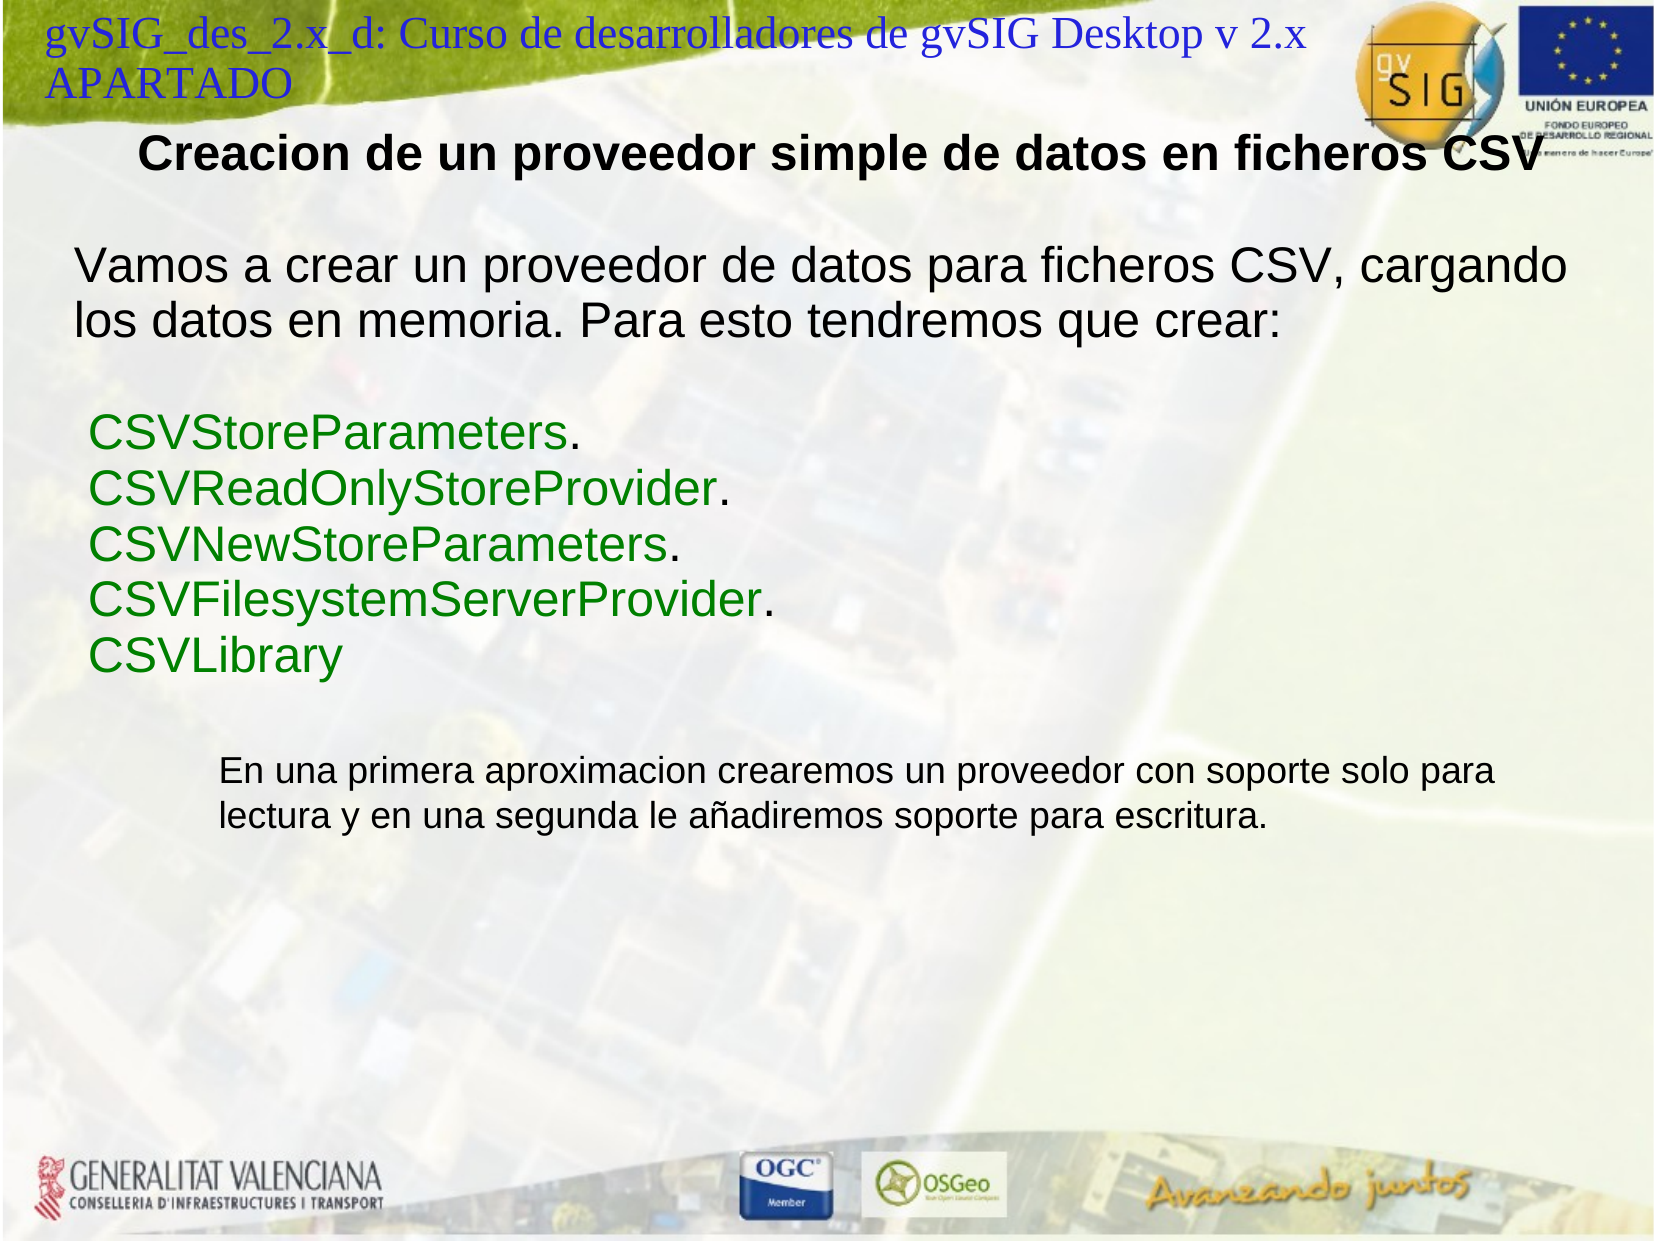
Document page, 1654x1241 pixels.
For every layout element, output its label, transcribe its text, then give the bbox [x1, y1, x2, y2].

picture [2, 0, 1654, 1241]
text_box Creacion de un proveedor simple de datos en ficheros CSV Vamos a crear un proveedor de datos para ficheros CSV, cargando los datos en memoria. Para esto tendremos que crear: CSVStoreParameters. CSVReadOnlyStoreProvider. CSVNewStoreParameters. CSVFilesystemServerProvider. CSVLibrary En una primera aproximacion crearemos un proveedor con soporte solo para lectura y en una segunda le añadiremos soporte para escritura. [59, 118, 1625, 1137]
